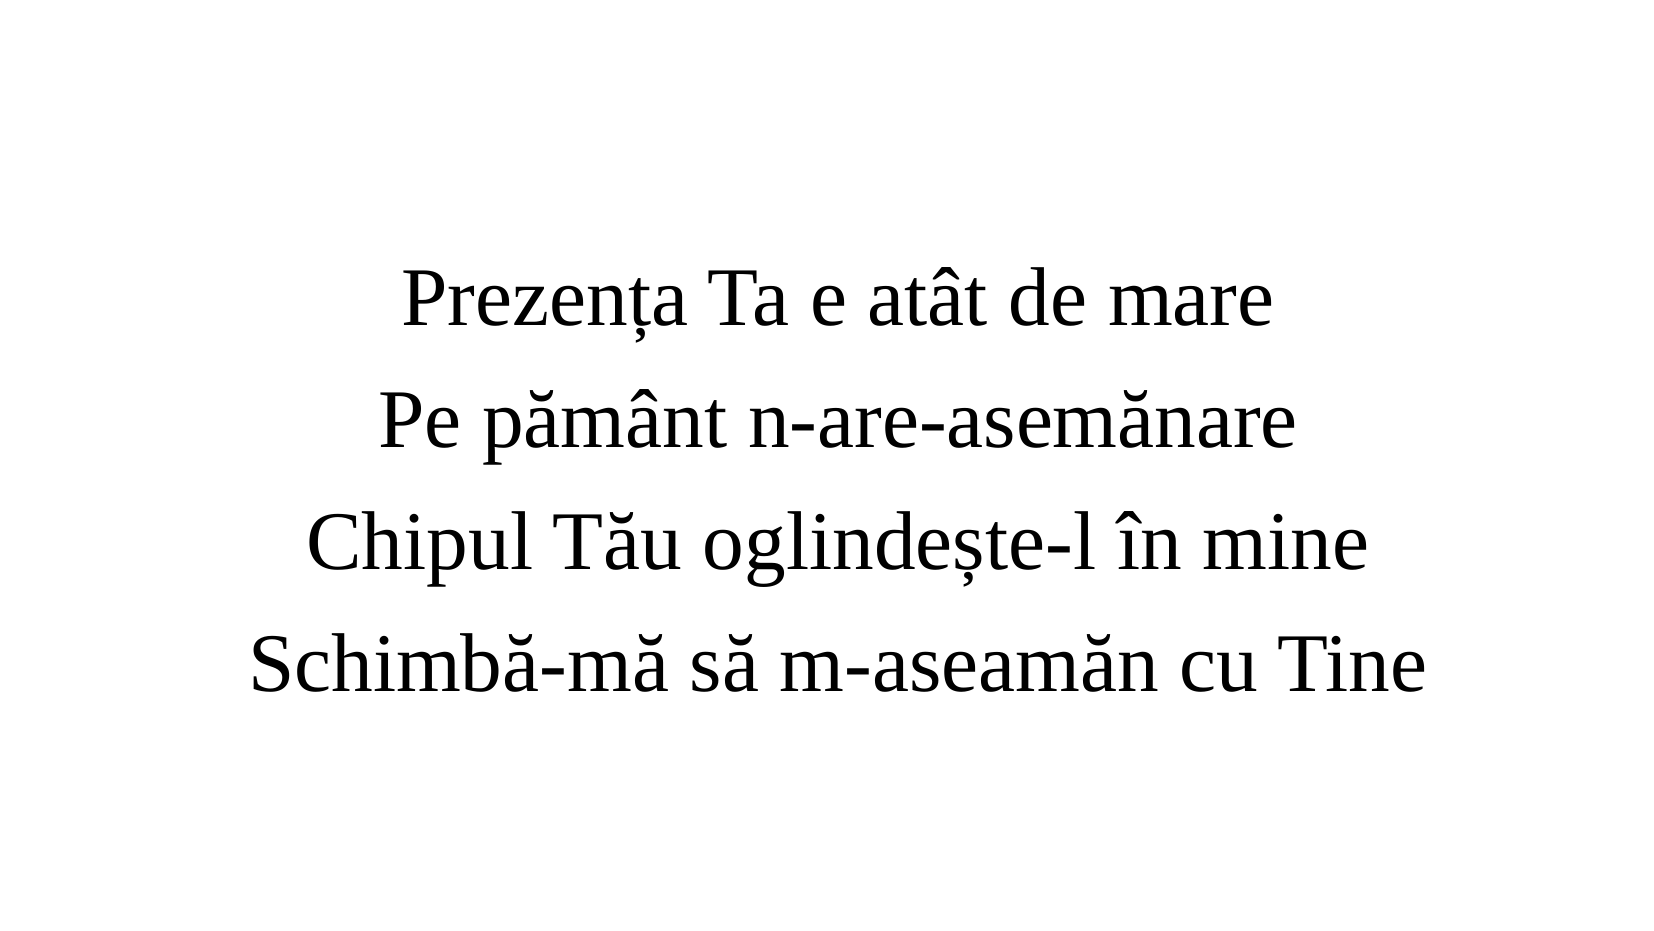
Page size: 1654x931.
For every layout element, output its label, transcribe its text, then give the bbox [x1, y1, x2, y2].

subtitle Prezența Ta e atât de mare Pe pământ n-are-asemănare Chipul Tău oglindește-l în mine Schimbă-mă să m-aseamăn cu Tine [141, 238, 1536, 713]
